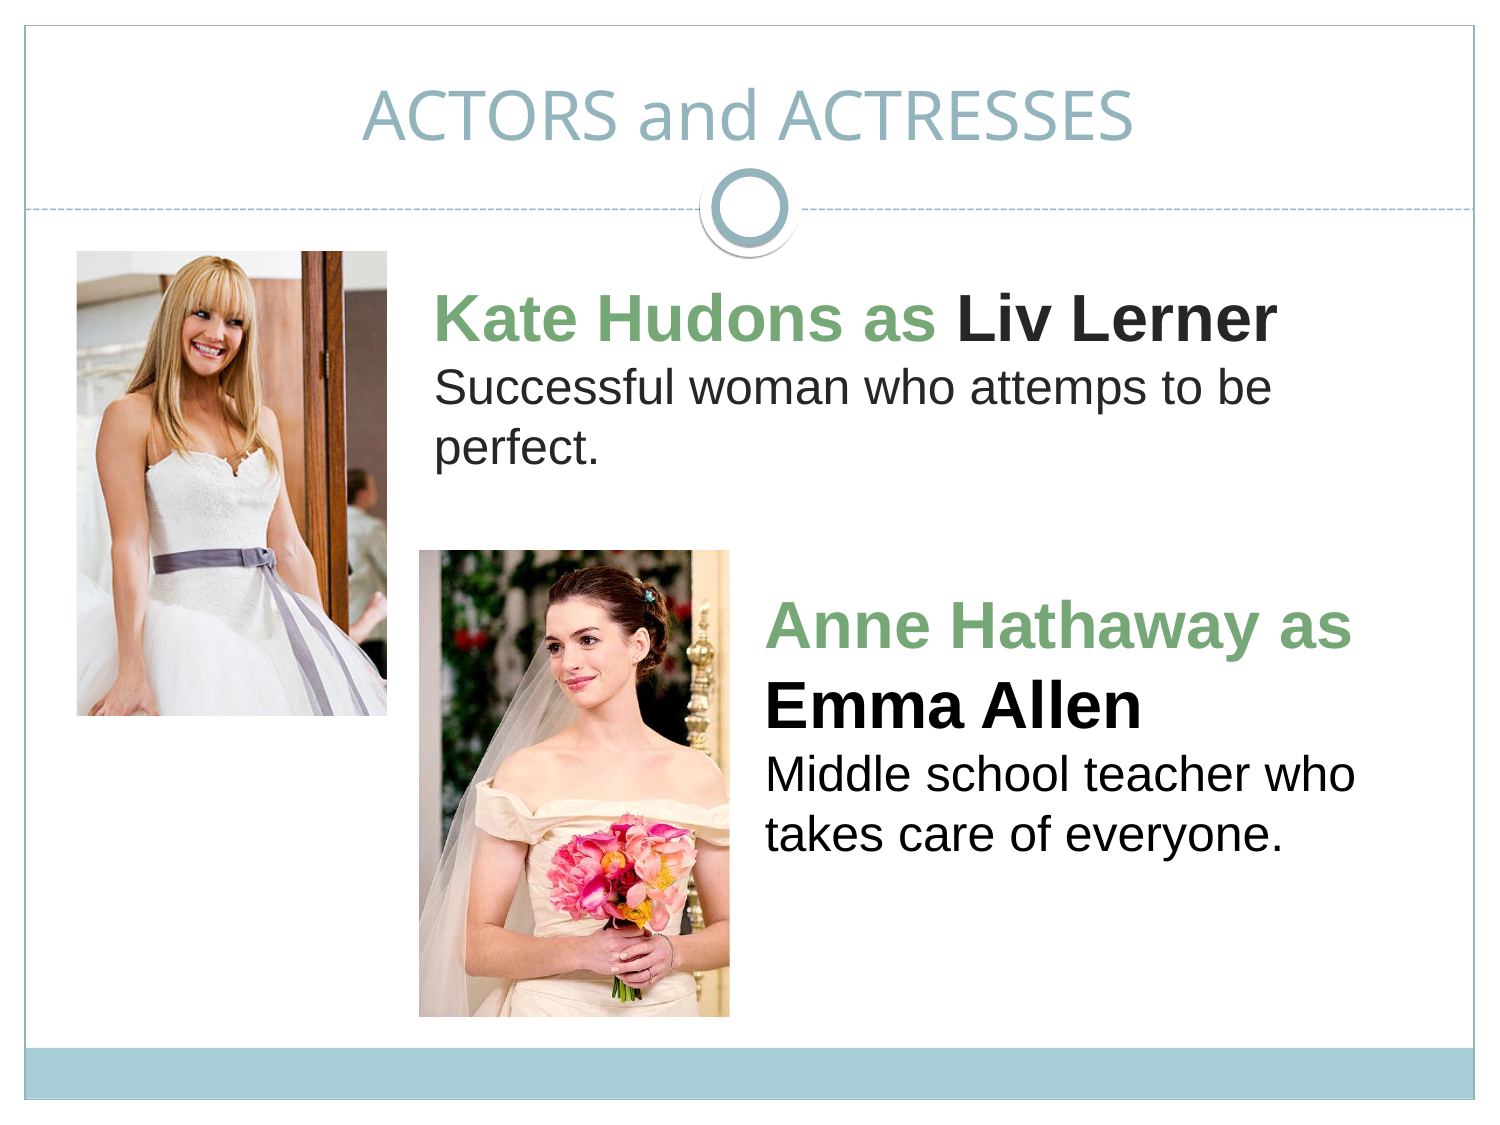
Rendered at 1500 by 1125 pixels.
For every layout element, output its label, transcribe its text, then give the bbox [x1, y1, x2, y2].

title ACTORS and ACTRESSES [49, 37, 1450, 162]
text_box Anne Hathaway as Emma Allen Middle school teacher who takes care of everyone. [749, 574, 1447, 869]
picture [419, 550, 730, 1017]
picture [76, 249, 388, 716]
text_box Kate Hudons as Liv Lerner Successful woman who attemps to be perfect. [419, 267, 1447, 482]
